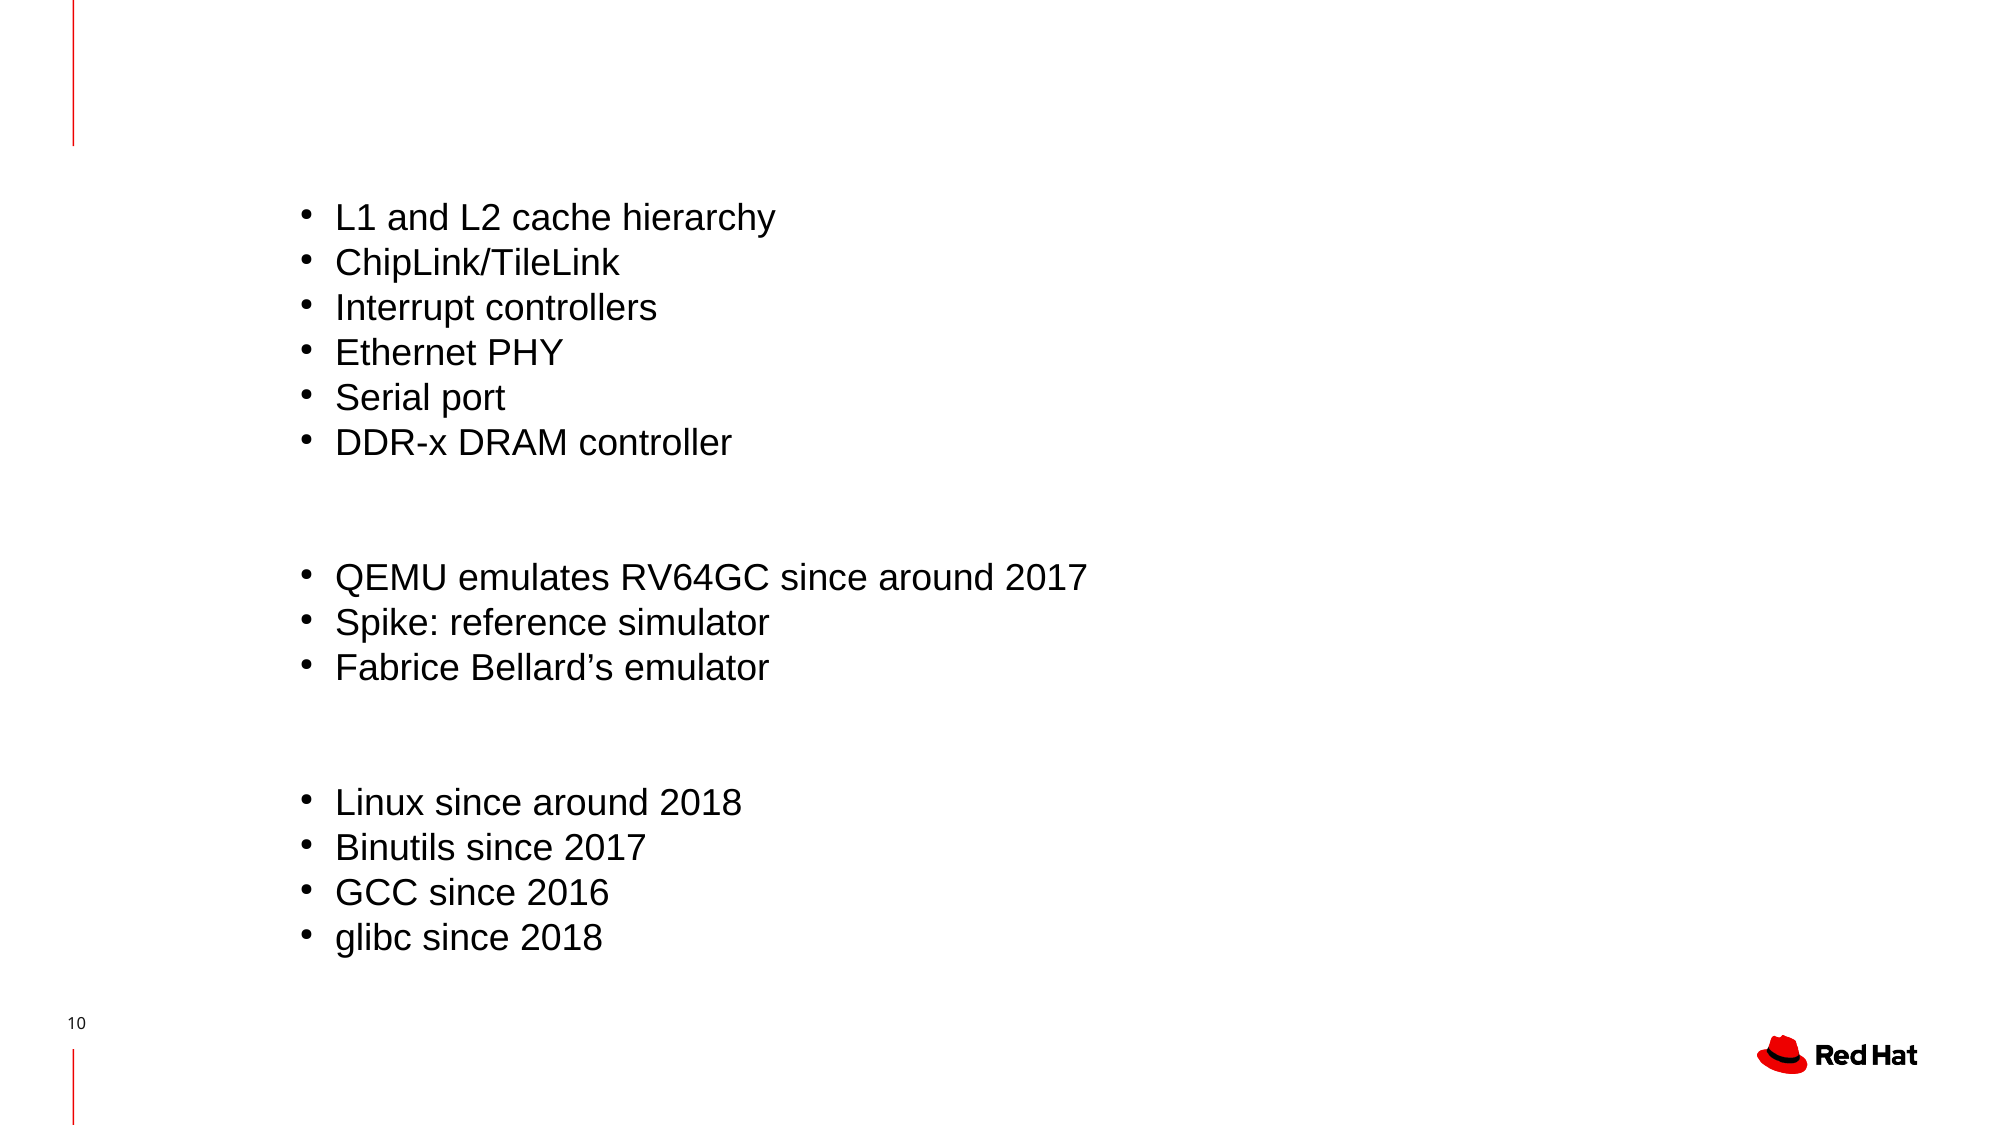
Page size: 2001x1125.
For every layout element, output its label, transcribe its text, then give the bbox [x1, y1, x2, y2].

text_box L1 and L2 cache hierarchy ChipLink/TileLink Interrupt controllers Ethernet PHY Serial port DDR-x DRAM controller QEMU emulates RV64GC since around 2017 Spike: reference simulator Fabrice Bellard’s emulator Linux since around 2018 Binutils since 2017 GCC since 2016 glibc since 2018 [284, 185, 1666, 966]
picture [1757, 1035, 1918, 1074]
